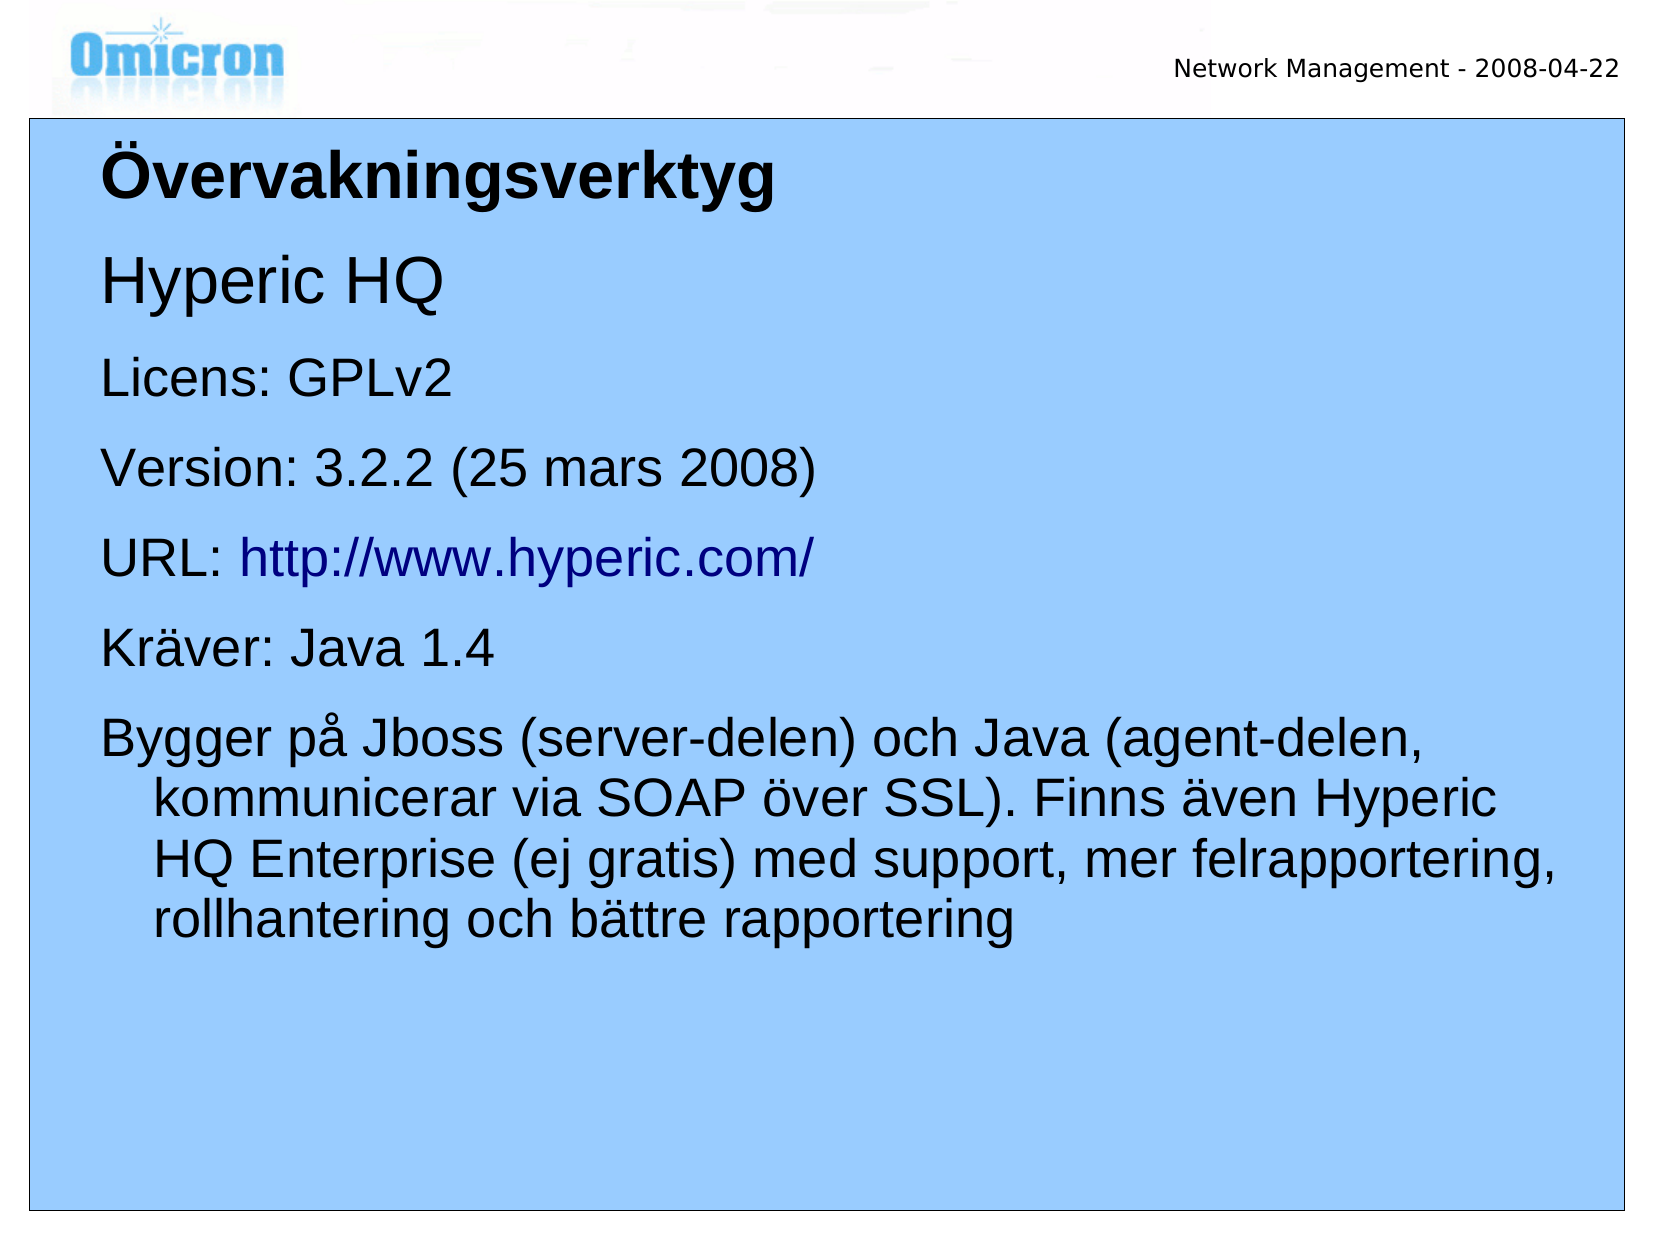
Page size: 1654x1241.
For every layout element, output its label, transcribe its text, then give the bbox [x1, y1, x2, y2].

list Övervakningsverktyg Hyperic HQ Licens: GPLv2 Version: 3.2.2 (25 mars 2008) URL: http://www.hyperic.com/ Kräver: Java 1.4 Bygger på Jboss (server-delen) och Java (agent-delen, kommunicerar via SOAP över SSL). Finns även Hyperic HQ Enterprise (ej gratis) med support, mer felrapportering, rollhantering och bättre rapportering [82, 138, 1571, 1241]
text_box [29, 118, 1625, 1211]
text_box Network Management - 2008-04-22 [1158, 46, 1636, 91]
picture [29, 0, 1211, 118]
